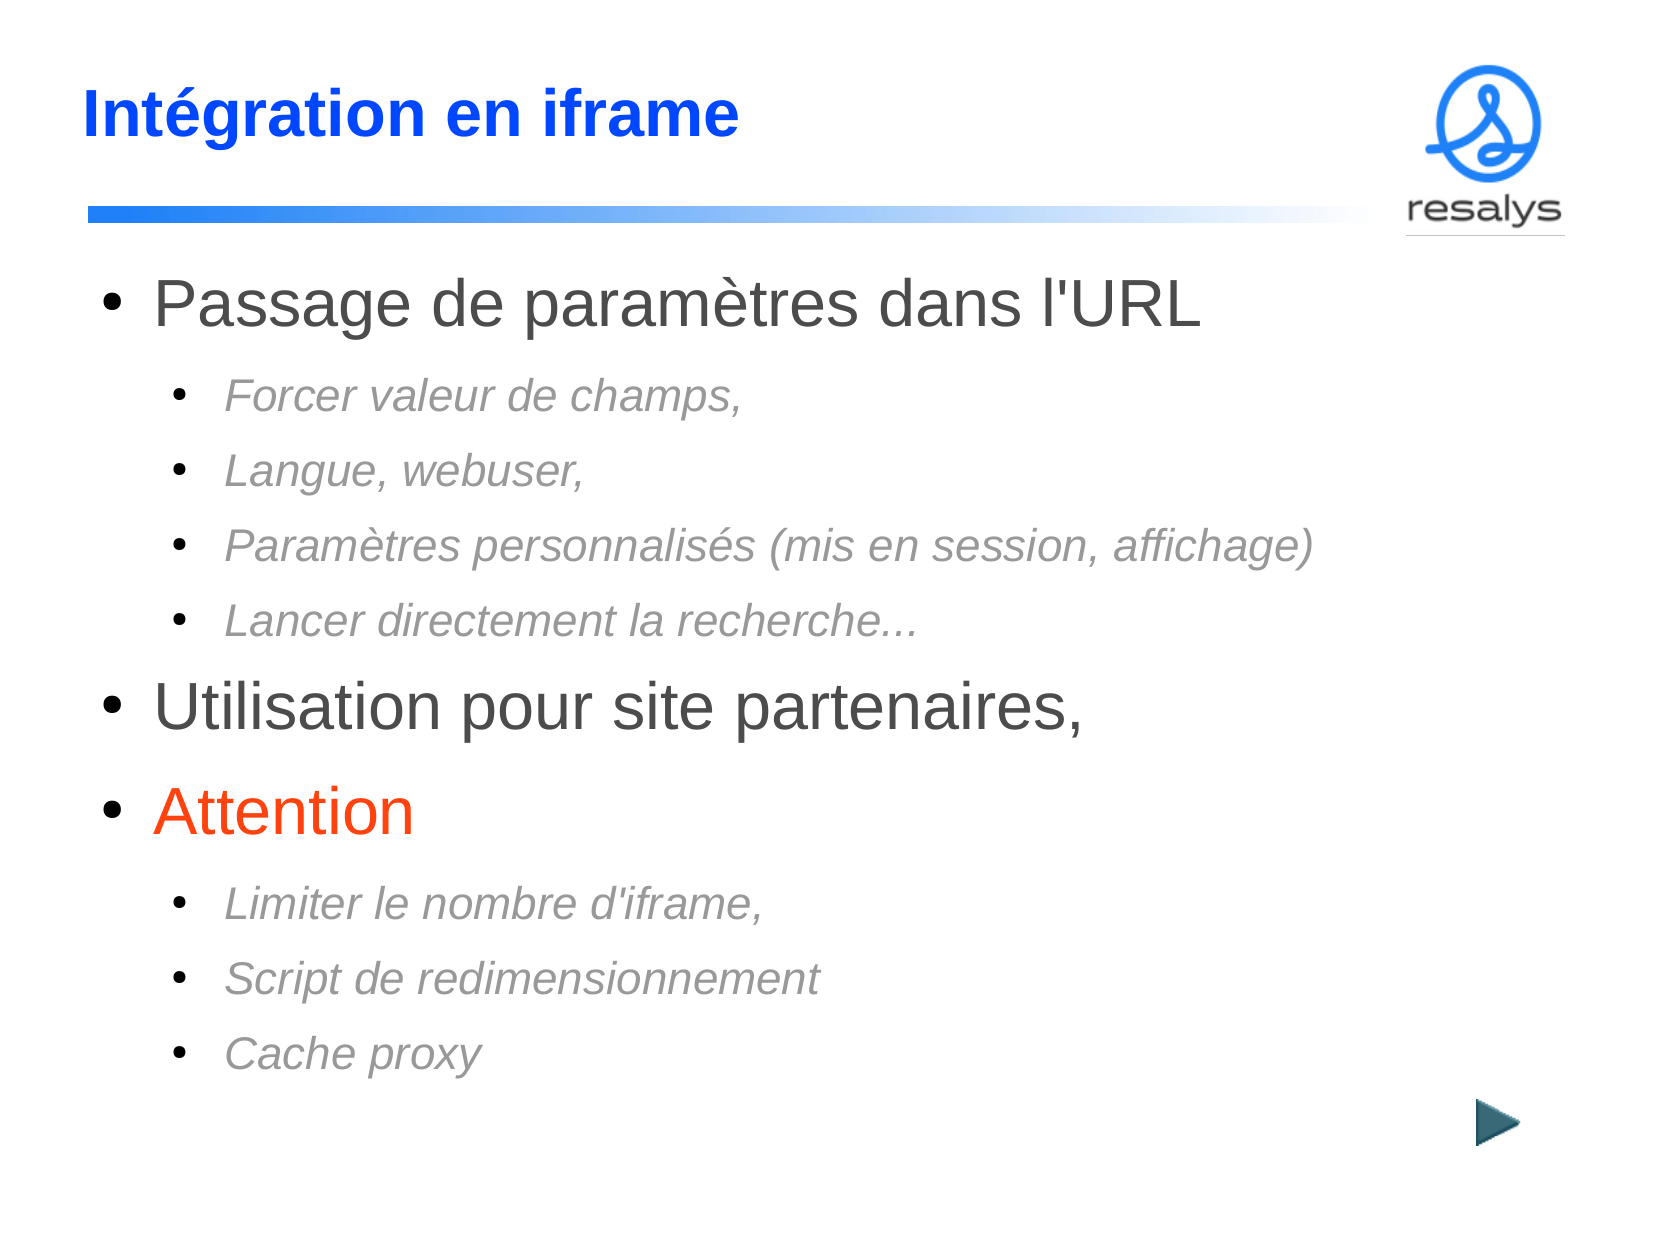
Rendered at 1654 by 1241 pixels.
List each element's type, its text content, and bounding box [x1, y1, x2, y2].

picture [88, 58, 1565, 237]
list Passage de paramètres dans l'URL Forcer valeur de champs, Langue, webuser, Paramètres personnalisés (mis en session, affichage) Lancer directement la recherche... Utilisation pour site partenaires, Attention Limiter le nombre d'iframe, Script de redimensionnement Cache proxy [82, 265, 1571, 1174]
picture [1476, 1099, 1524, 1146]
title Intégration en iframe [82, 49, 1359, 178]
